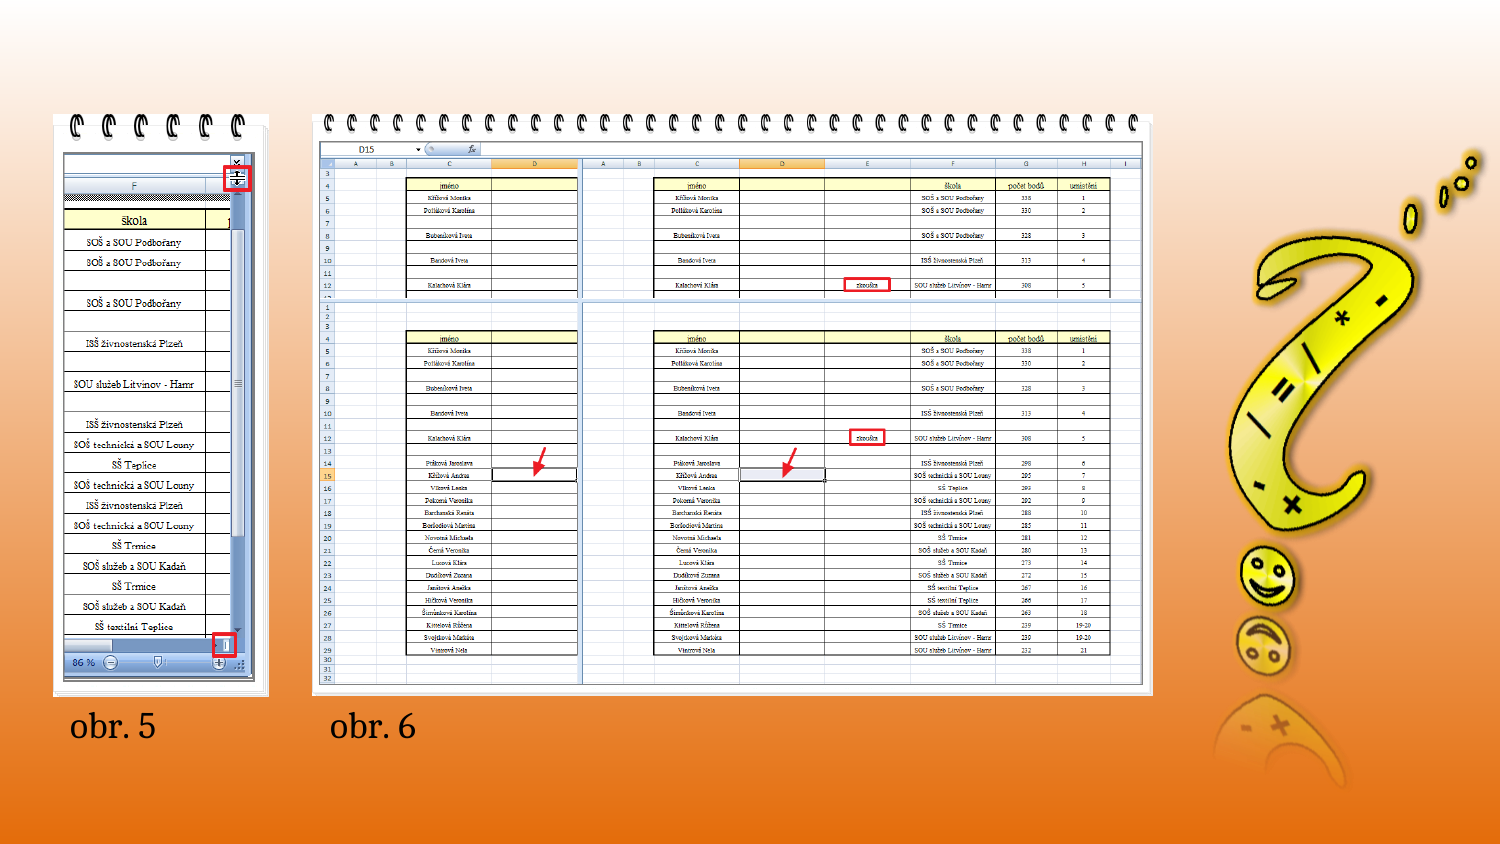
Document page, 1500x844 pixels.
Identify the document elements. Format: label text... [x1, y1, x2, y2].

picture [53, 114, 269, 697]
picture [1184, 121, 1500, 844]
text_box obr. 5 [55, 693, 172, 754]
text_box obr. 6 [315, 693, 431, 754]
picture [312, 114, 1153, 696]
